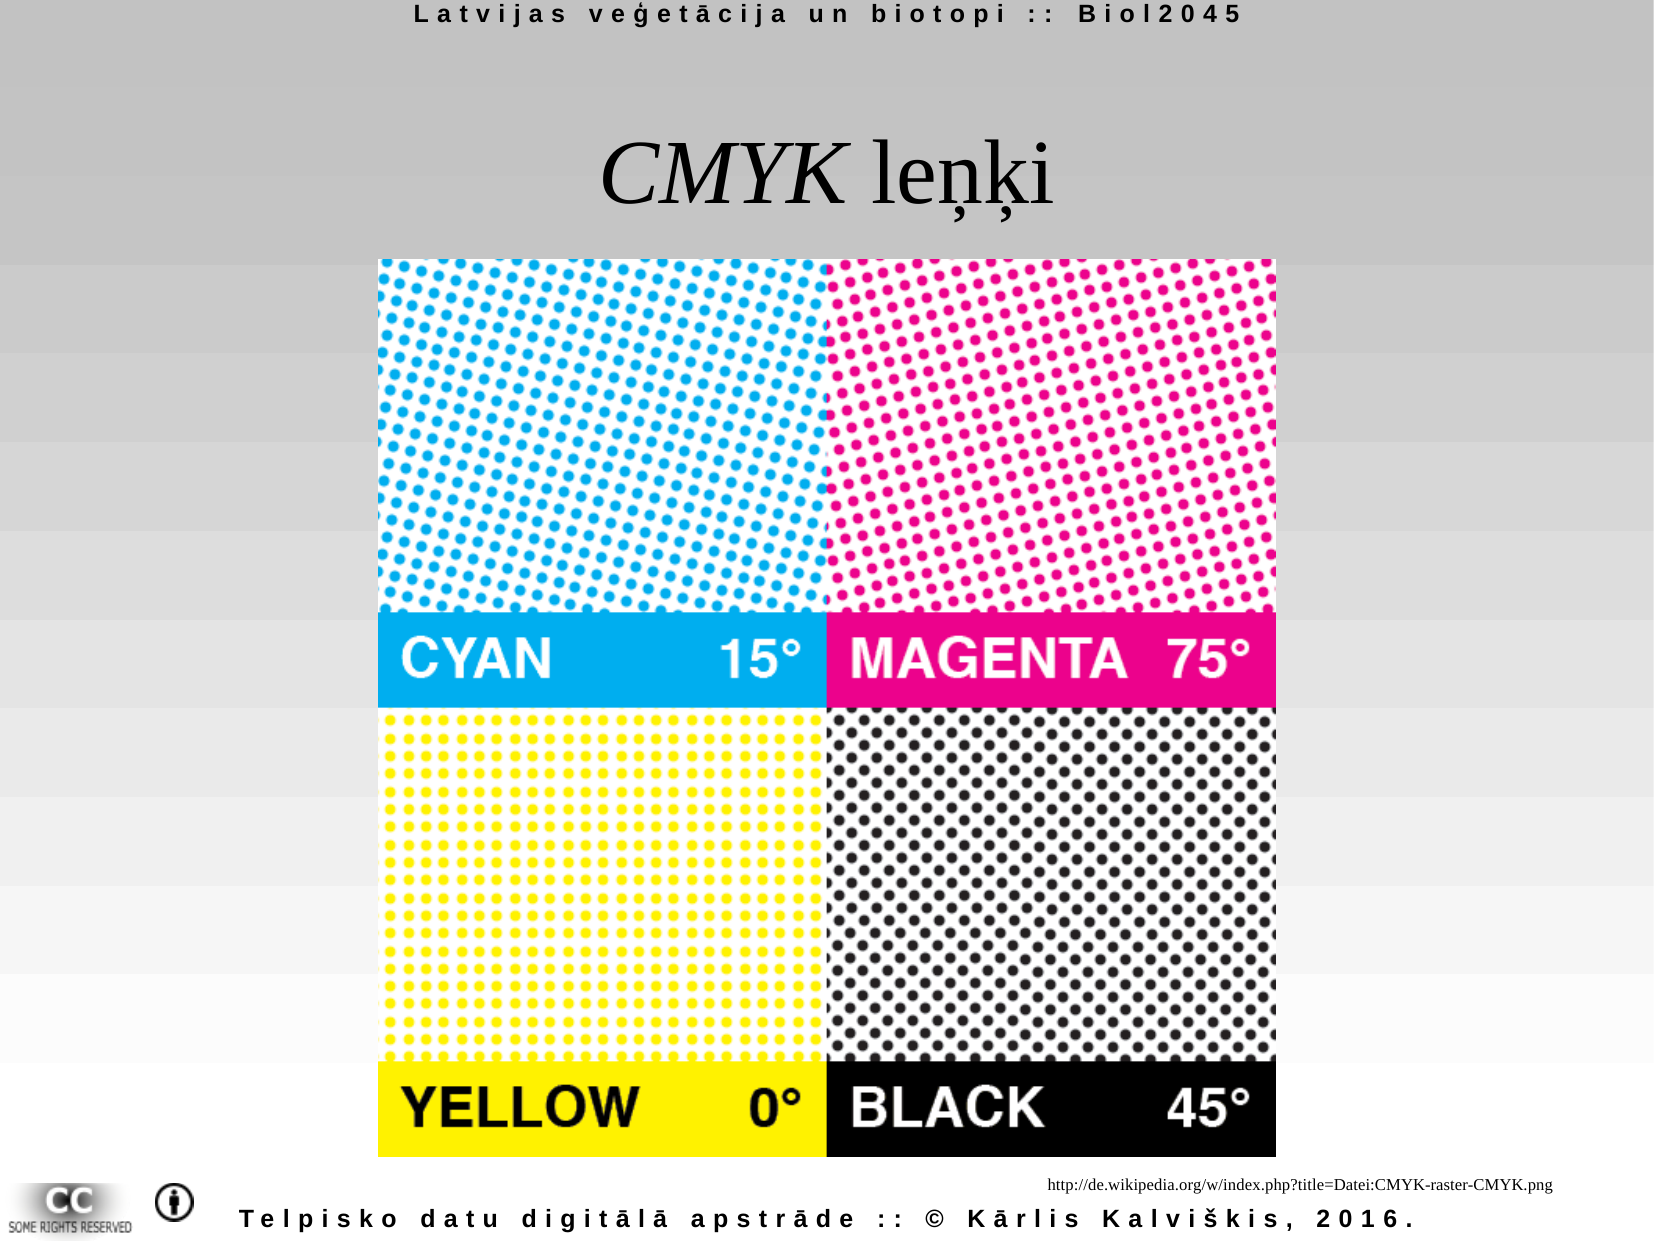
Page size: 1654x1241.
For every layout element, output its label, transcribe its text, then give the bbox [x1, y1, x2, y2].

text_box http://de.wikipedia.org/w/index.php?title=Datei:CMYK-raster-CMYK.png [1047, 1175, 1550, 1194]
title CMYK leņķi [29, 49, 1625, 296]
picture [0, 0, 1654, 1241]
